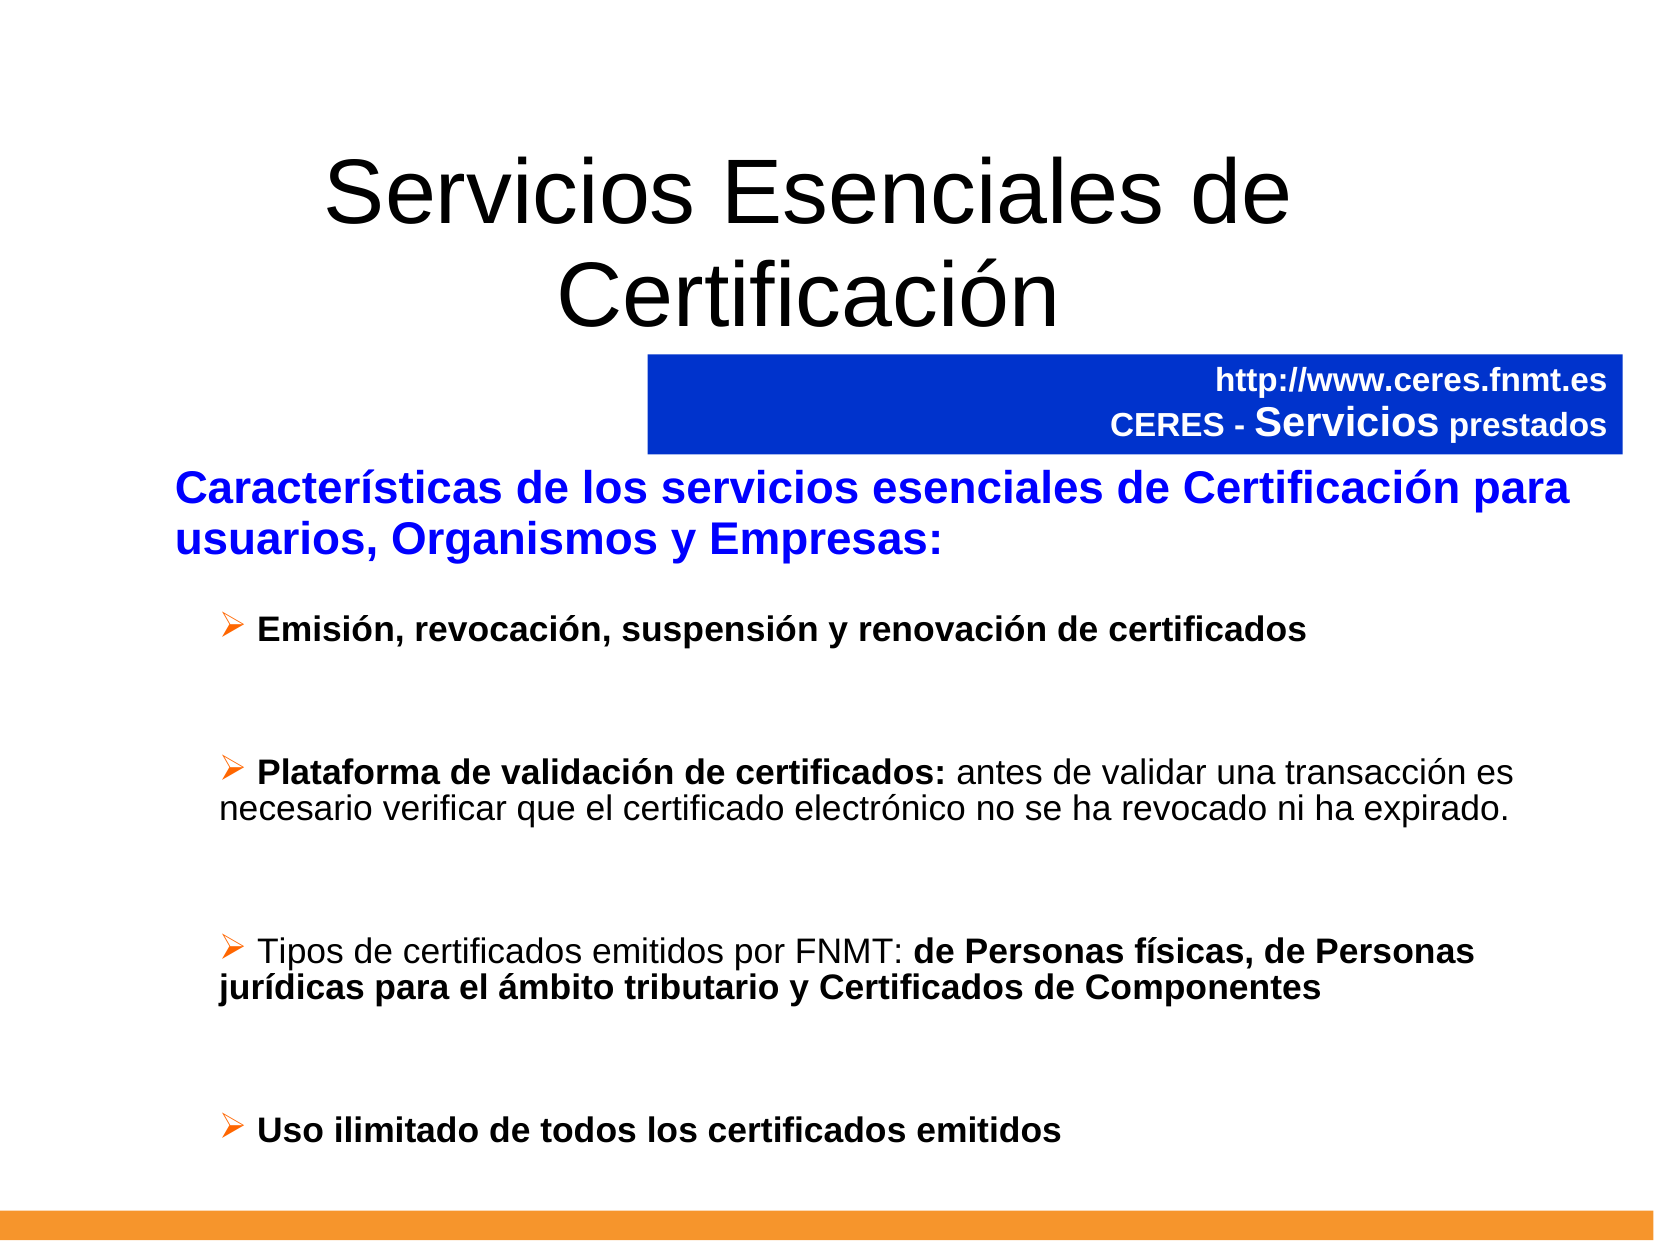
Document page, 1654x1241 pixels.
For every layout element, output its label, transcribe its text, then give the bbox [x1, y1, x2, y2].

text_box http://www.ceres.fnmt.es CERES - Servicios prestados [647, 354, 1623, 454]
text_box Características de los servicios esenciales de Certificación para usuarios, Organismos y Empresas: [160, 454, 1623, 573]
text_box Emisión, revocación, suspensión y renovación de certificados Plataforma de validación de certificados: antes de validar una transacción es necesario verificar que el certificado electrónico no se ha revocado ni ha expirado. Tipos de certificados emitidos por FNMT: de Personas físicas, de Personas jurídicas para el ámbito tributario y Certificados de Componentes Uso ilimitado de todos los certificados emitidos [204, 605, 1623, 1158]
title Servicios Esenciales de Certificación [64, 140, 1554, 346]
